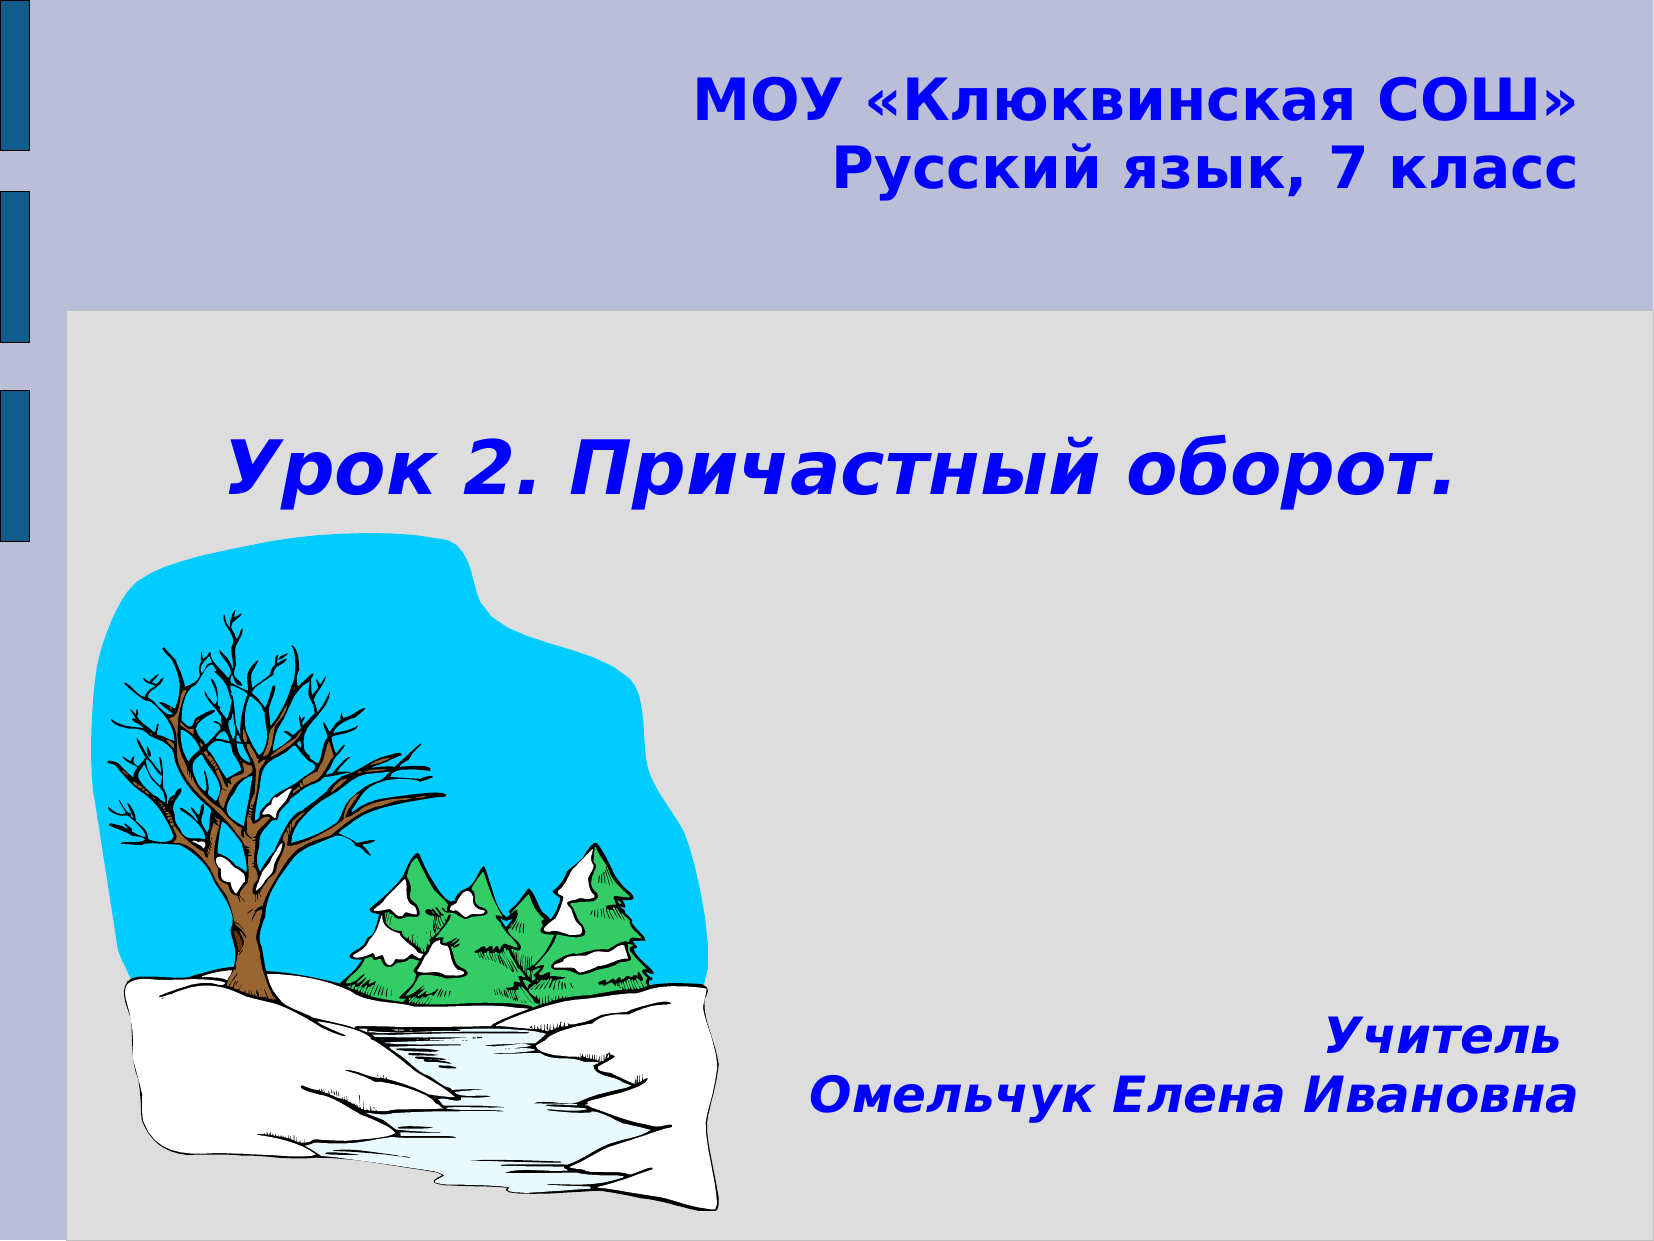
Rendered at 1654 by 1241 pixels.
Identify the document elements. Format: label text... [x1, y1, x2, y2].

picture [88, 513, 739, 1211]
text_box МОУ «Клюквинская СОШ» Русский язык, 7 класс Урок 2. Причастный оборот. Учитель Омельчук Елена Ивановна [88, 59, 1595, 1241]
